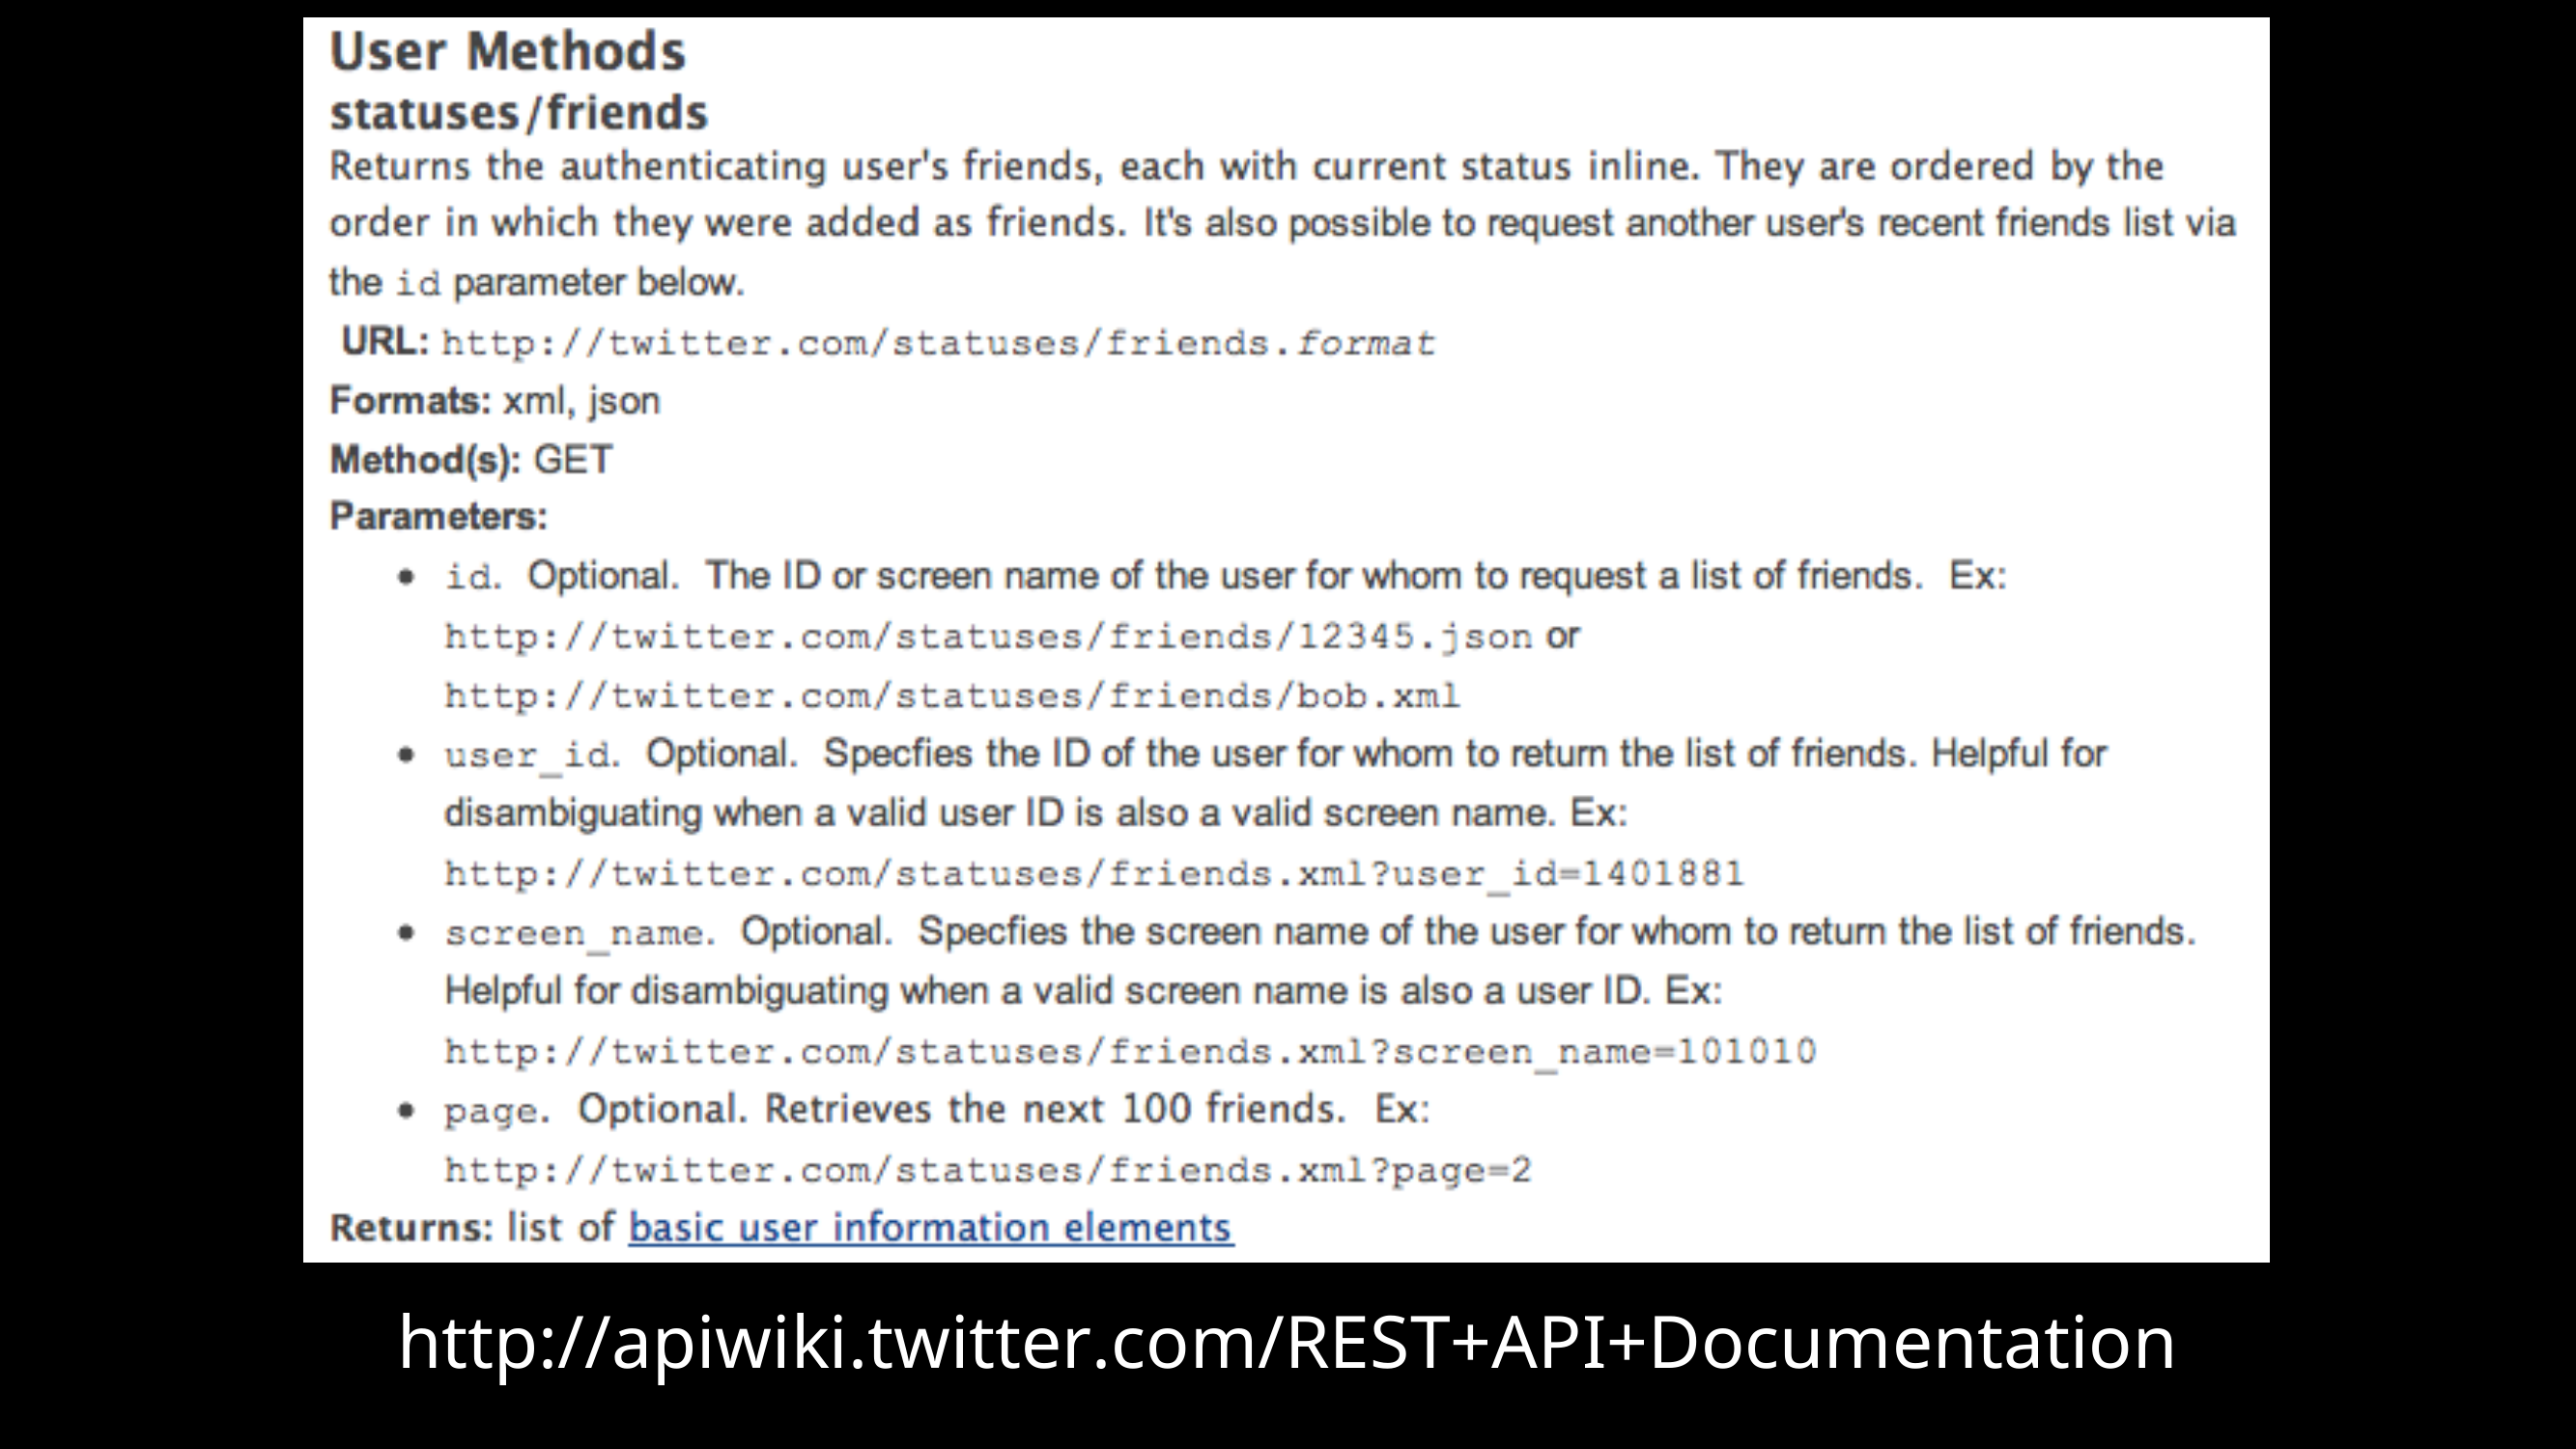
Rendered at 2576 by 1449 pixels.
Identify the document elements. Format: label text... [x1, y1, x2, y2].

text_box http://apiwiki.twitter.com/REST+API+Documentation [396, 1295, 2179, 1383]
picture [303, 17, 2270, 1263]
